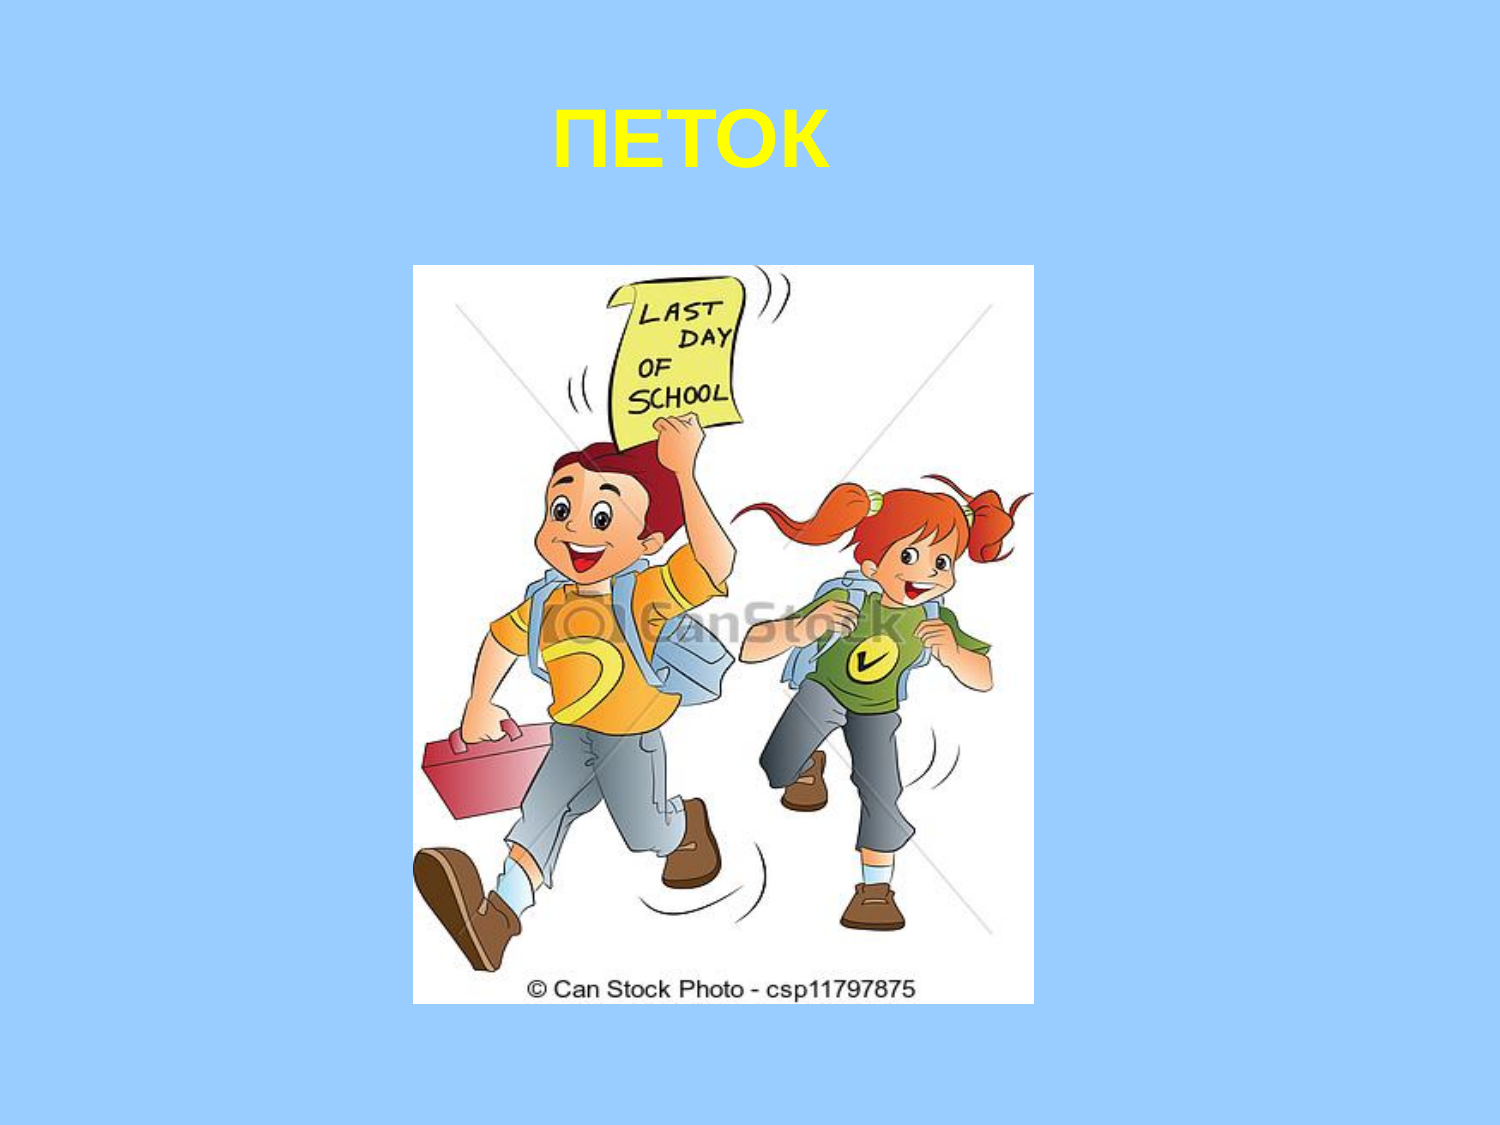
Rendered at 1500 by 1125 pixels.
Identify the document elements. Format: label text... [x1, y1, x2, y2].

text_box ПЕТОК [466, 84, 916, 207]
picture [413, 265, 1034, 1004]
